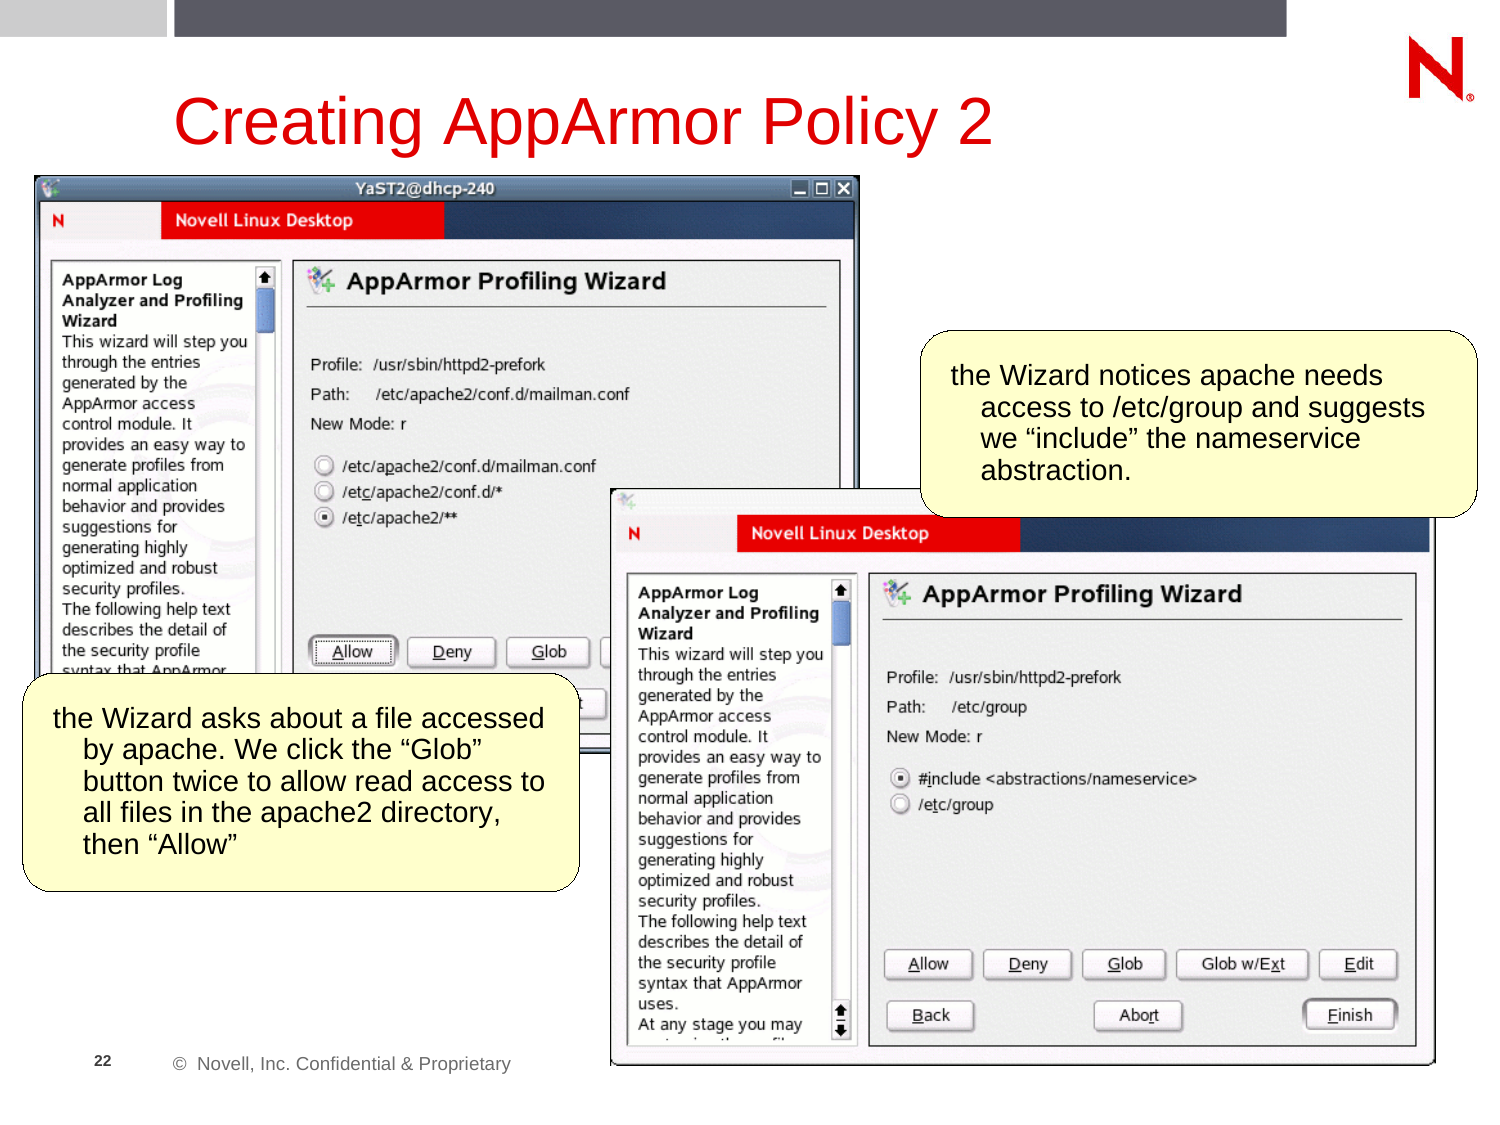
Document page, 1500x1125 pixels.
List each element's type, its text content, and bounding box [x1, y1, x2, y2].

text_box the Wizard asks about a file accessed by apache. We click the “Glob” button twice to allow read access to all files in the apache2 directory, then “Allow” [22, 673, 580, 892]
picture [1404, 32, 1477, 105]
text_box the Wizard notices apache needs access to /etc/group and suggests we “include” the nameservice abstraction. [920, 330, 1478, 518]
picture [34, 175, 1436, 1066]
title Creating AppArmor Policy 2 [173, 41, 1395, 205]
